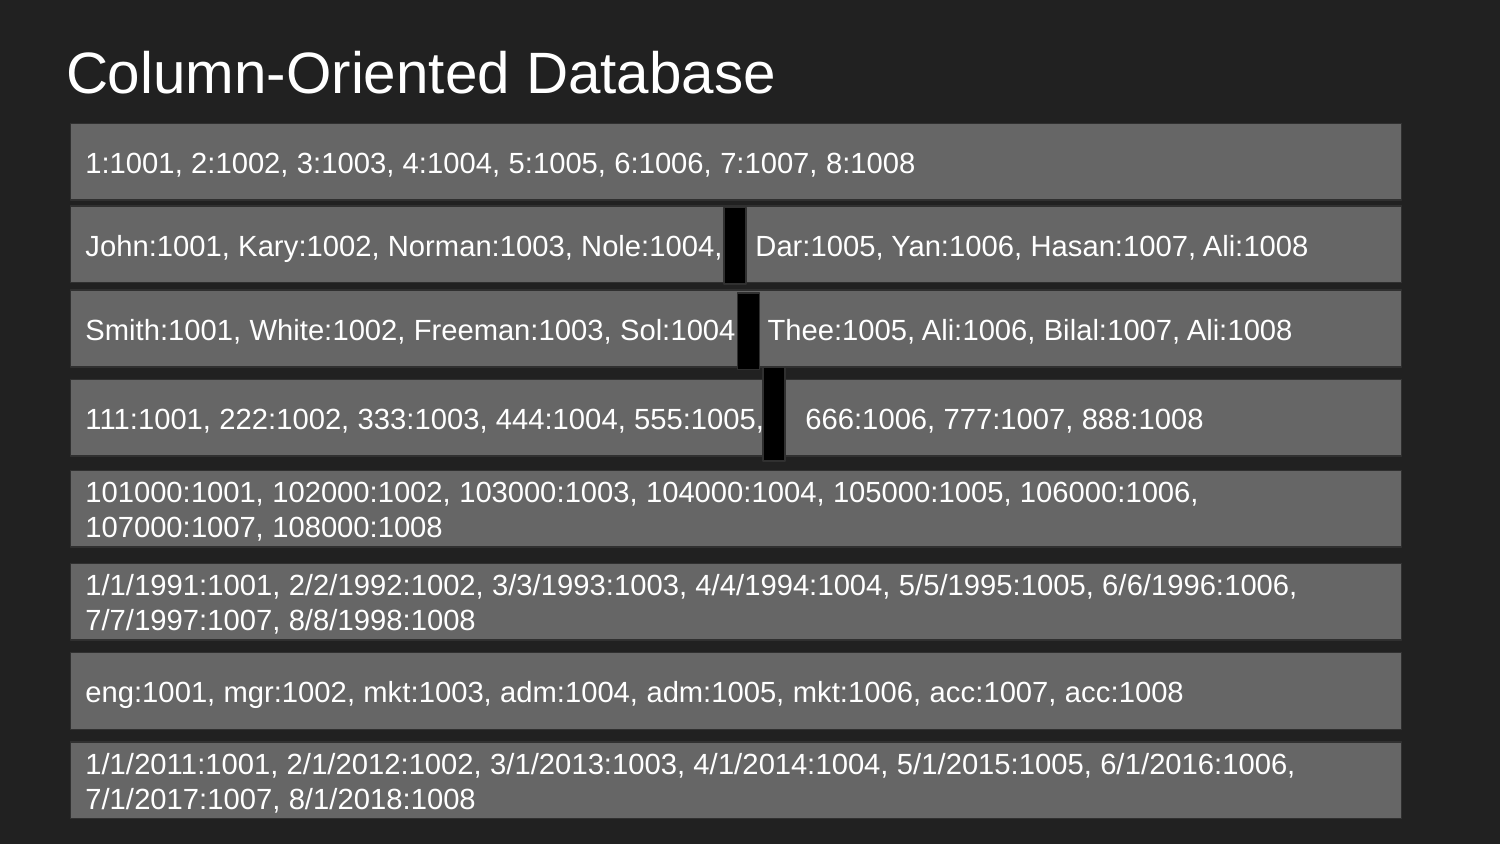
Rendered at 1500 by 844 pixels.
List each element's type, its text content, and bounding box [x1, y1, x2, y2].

text_box [763, 366, 786, 461]
text_box 1/1/1991:1001, 2/2/1992:1002, 3/3/1993:1003, 4/4/1994:1004, 5/5/1995:1005, 6/6/1996:1006, 7/7/1997:1007, 8/8/1998:1008 [70, 563, 1402, 640]
text_box eng:1001, mgr:1002, mkt:1003, adm:1004, adm:1005, mkt:1006, acc:1007, acc:1008 [70, 652, 1402, 730]
text_box [724, 207, 747, 285]
text_box 1/1/2011:1001, 2/1/2012:1002, 3/1/2013:1003, 4/1/2014:1004, 5/1/2015:1005, 6/1/2016:1006, 7/1/2017:1007, 8/1/2018:1008 [70, 741, 1402, 819]
text_box 111:1001, 222:1002, 333:1003, 444:1004, 555:1005, 666:1006, 777:1007, 888:1008 [786, 379, 1402, 457]
text_box John:1001, Kary:1002, Norman:1003, Nole:1004, Dar:1005, Yan:1006, Hasan:1007, Ali:1008 [70, 205, 1402, 283]
text_box Smith:1001, White:1002, Freeman:1003, Sol:1004 Thee:1005, Ali:1006, Bilal:1007, Ali:1008 [70, 290, 1402, 367]
text_box [737, 292, 760, 370]
title Column-Oriented Database [51, 20, 1449, 115]
text_box 1:1001, 2:1002, 3:1003, 4:1004, 5:1005, 6:1006, 7:1007, 8:1008 [70, 123, 1402, 200]
text_box 101000:1001, 102000:1002, 103000:1003, 104000:1004, 105000:1005, 106000:1006, 107000:1007, 108000:1008 [70, 470, 1402, 547]
text_box 111:1001, 222:1002, 333:1003, 444:1004, 555:1005, 666:1006, 777:1007, 888:1008 [70, 379, 763, 457]
